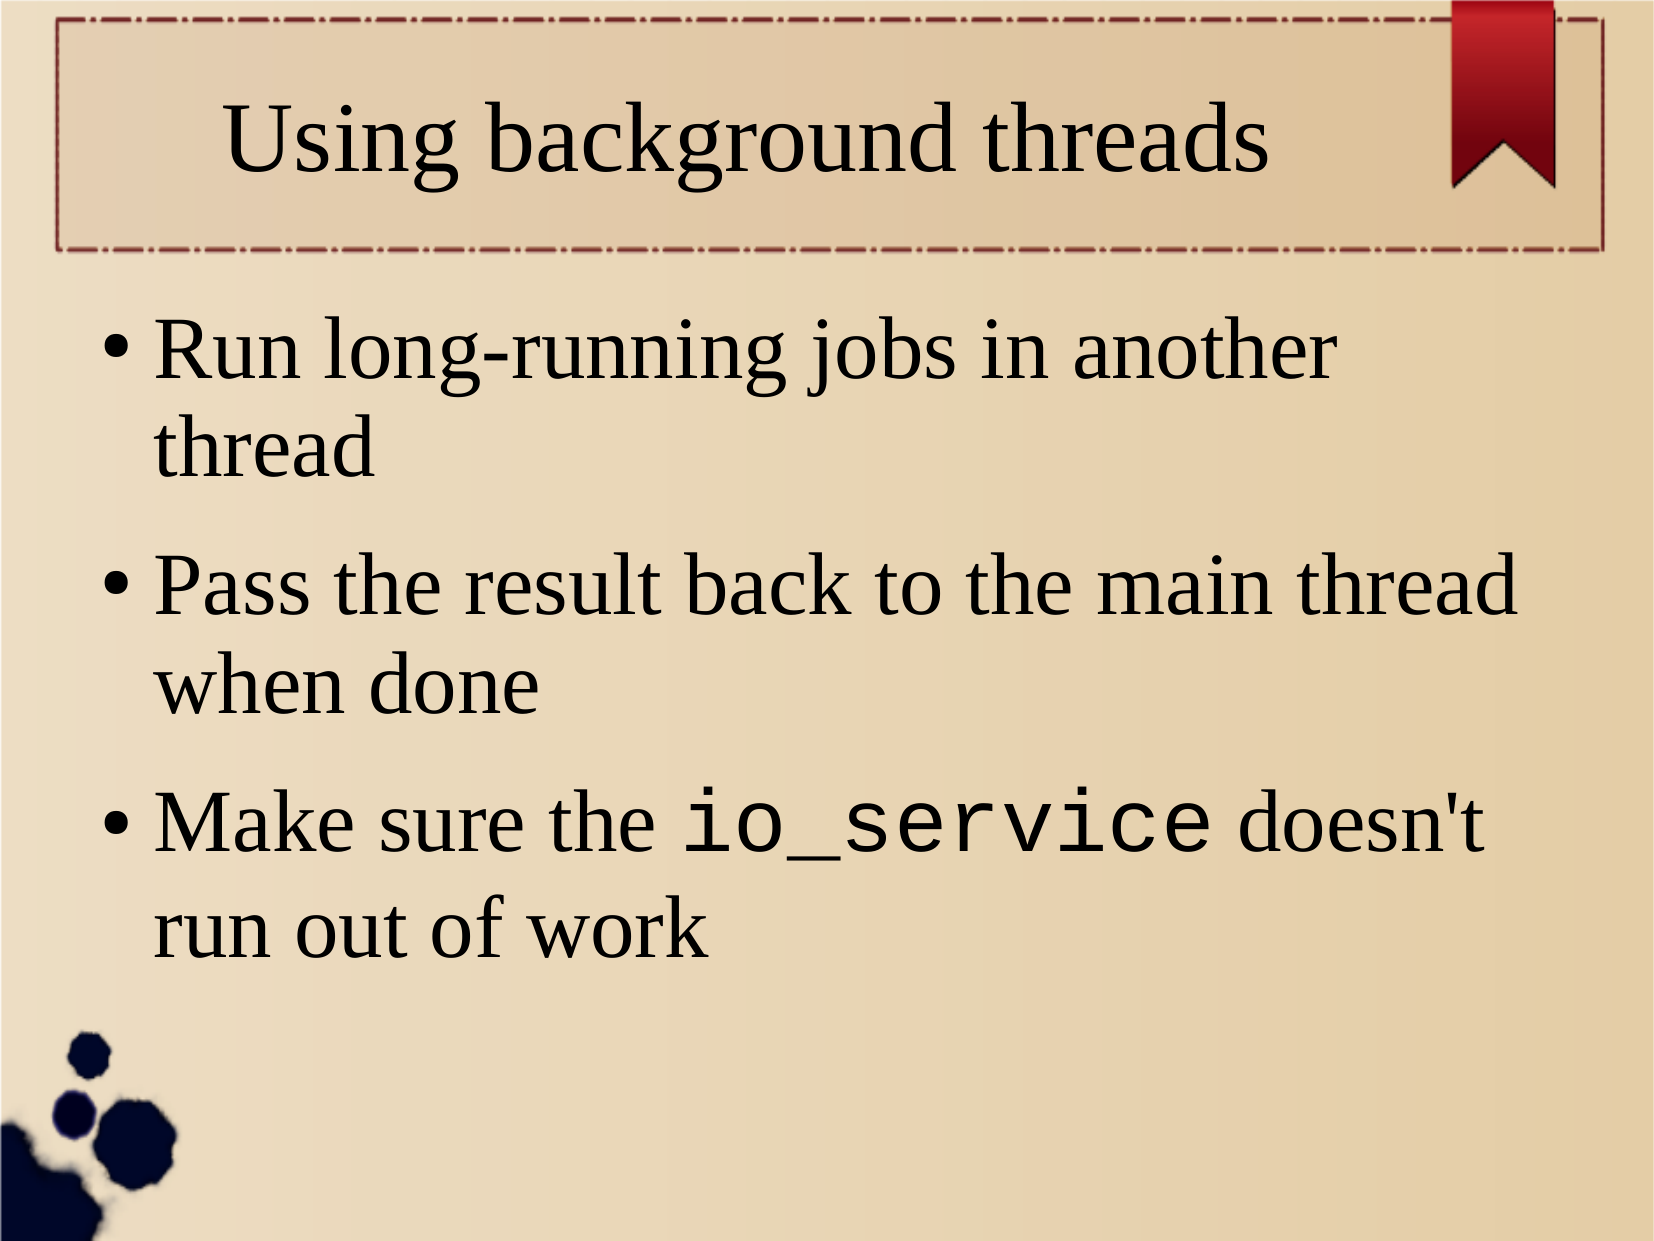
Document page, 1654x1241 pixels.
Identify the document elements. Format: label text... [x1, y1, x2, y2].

picture [0, 0, 1654, 1241]
title Using background threads [82, 47, 1412, 229]
list Run long-running jobs in another thread Pass the result back to the main thread when done Make sure the io_service doesn't run out of work [82, 299, 1571, 1019]
